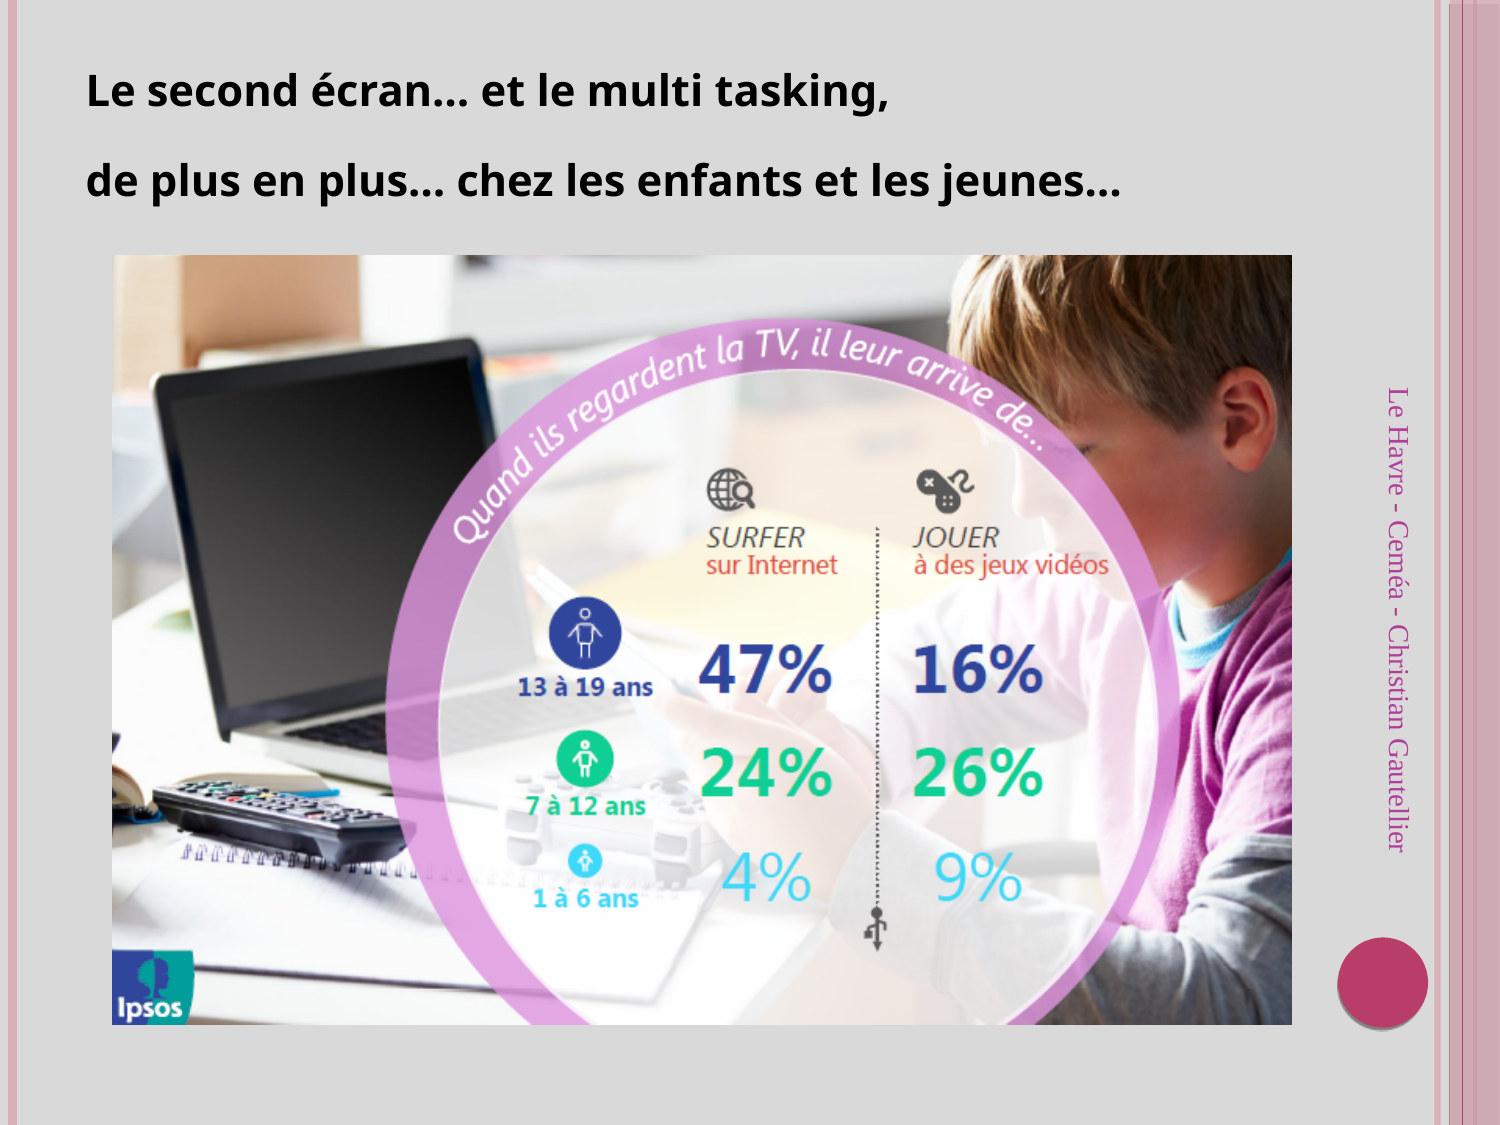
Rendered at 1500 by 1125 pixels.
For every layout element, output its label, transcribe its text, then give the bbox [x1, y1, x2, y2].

text_box Le second écran… et le multi tasking, de plus en plus… chez les enfants et les jeunes… [70, 23, 1453, 213]
footer Le Havre - Ceméa - Christian Gautellier [1379, 380, 1440, 906]
picture [112, 255, 1292, 1025]
